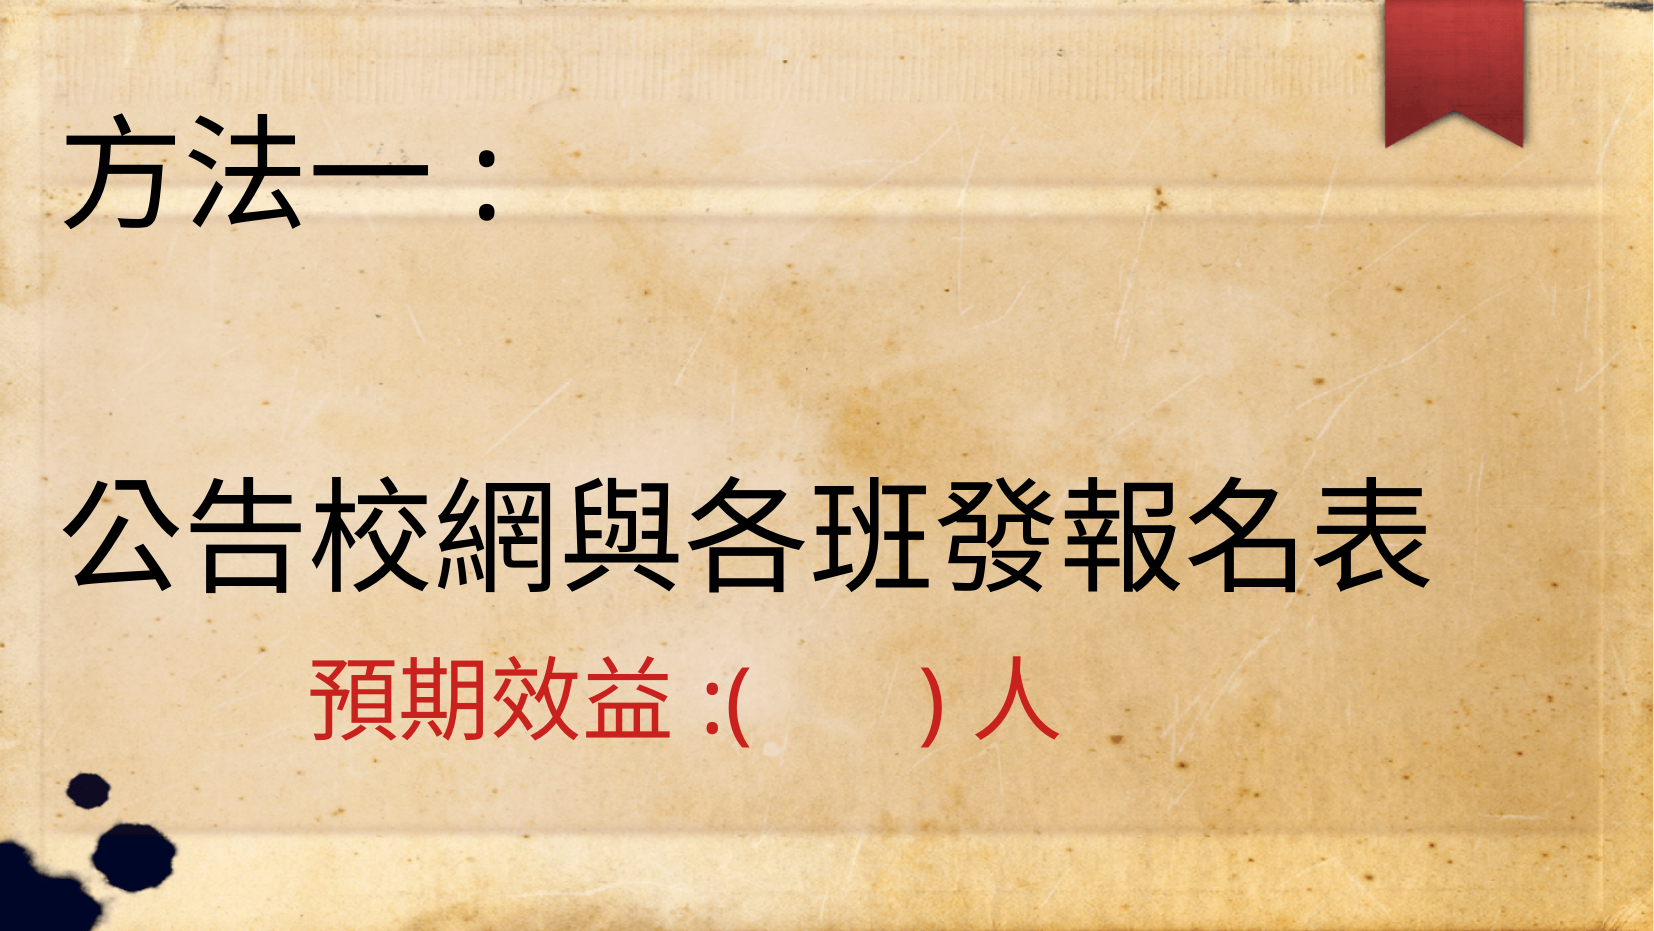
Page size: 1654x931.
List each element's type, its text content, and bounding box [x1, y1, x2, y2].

list 預期效益:( )人 [236, 590, 1565, 798]
picture [0, 0, 1654, 931]
title 方法一: 公告校網與各班發報名表 [59, 5, 1595, 506]
